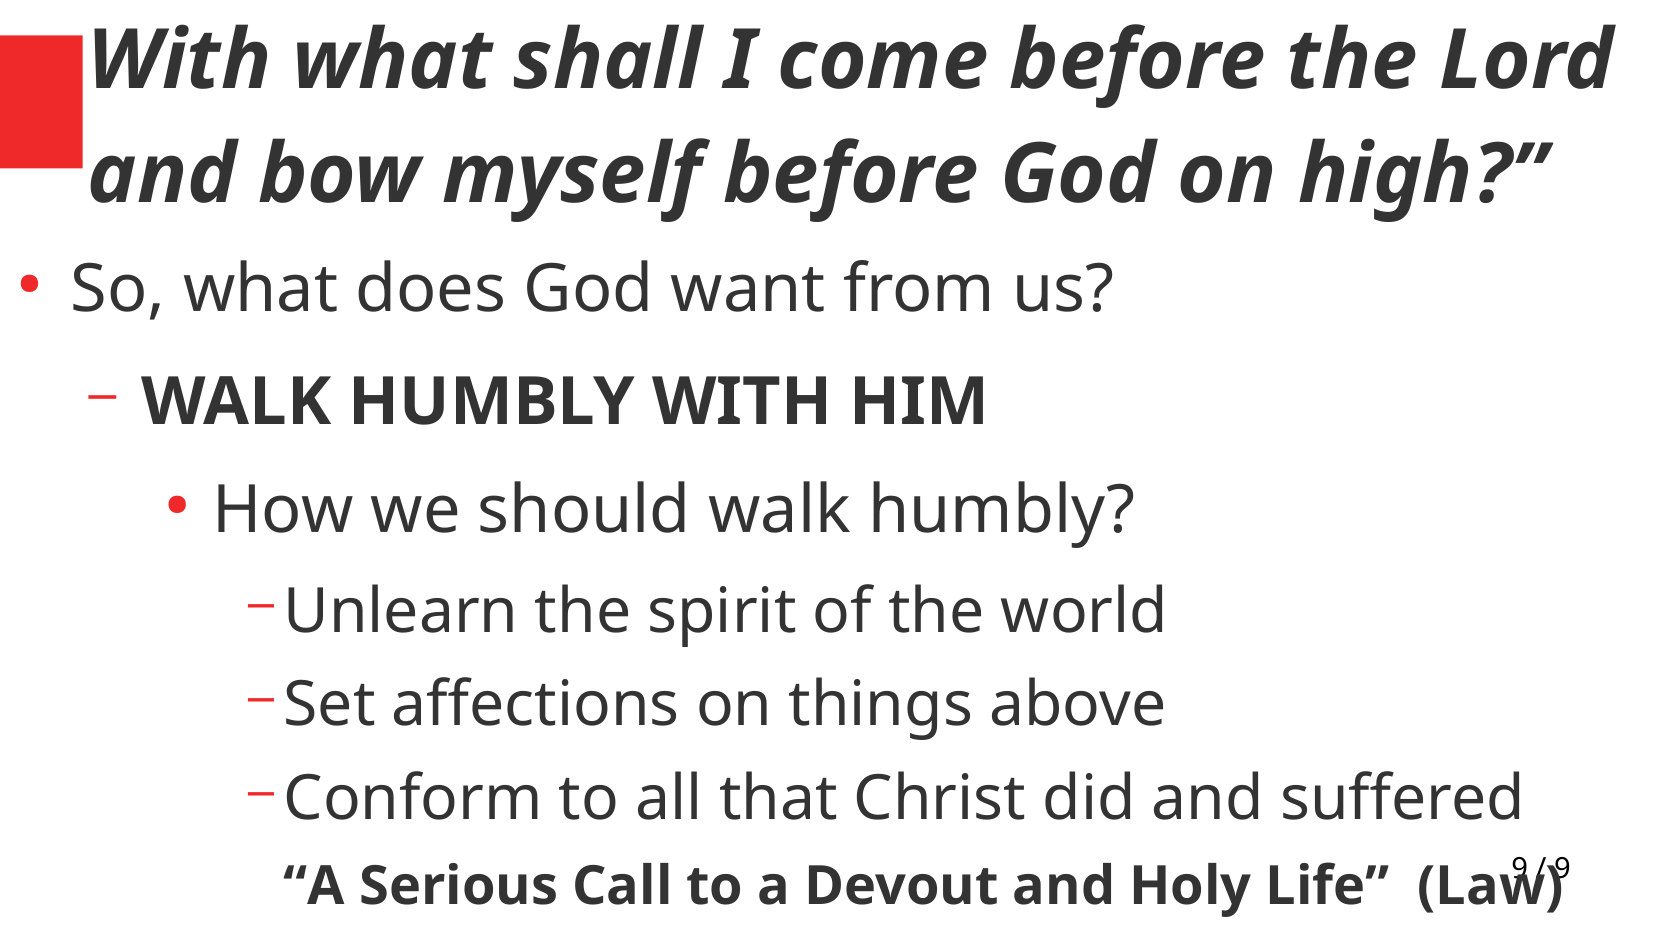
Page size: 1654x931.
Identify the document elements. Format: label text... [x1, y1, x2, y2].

title With what shall I come before the Lord and bow myself before God on high?” [87, 0, 1633, 240]
list So, what does God want from us? WALK HUMBLY WITH HIM How we should walk humbly? Unlearn the spirit of the world Set affections on things above Conform to all that Christ did and suffered “A Serious Call to a Devout and Holy Life” (Law) [0, 240, 1654, 811]
